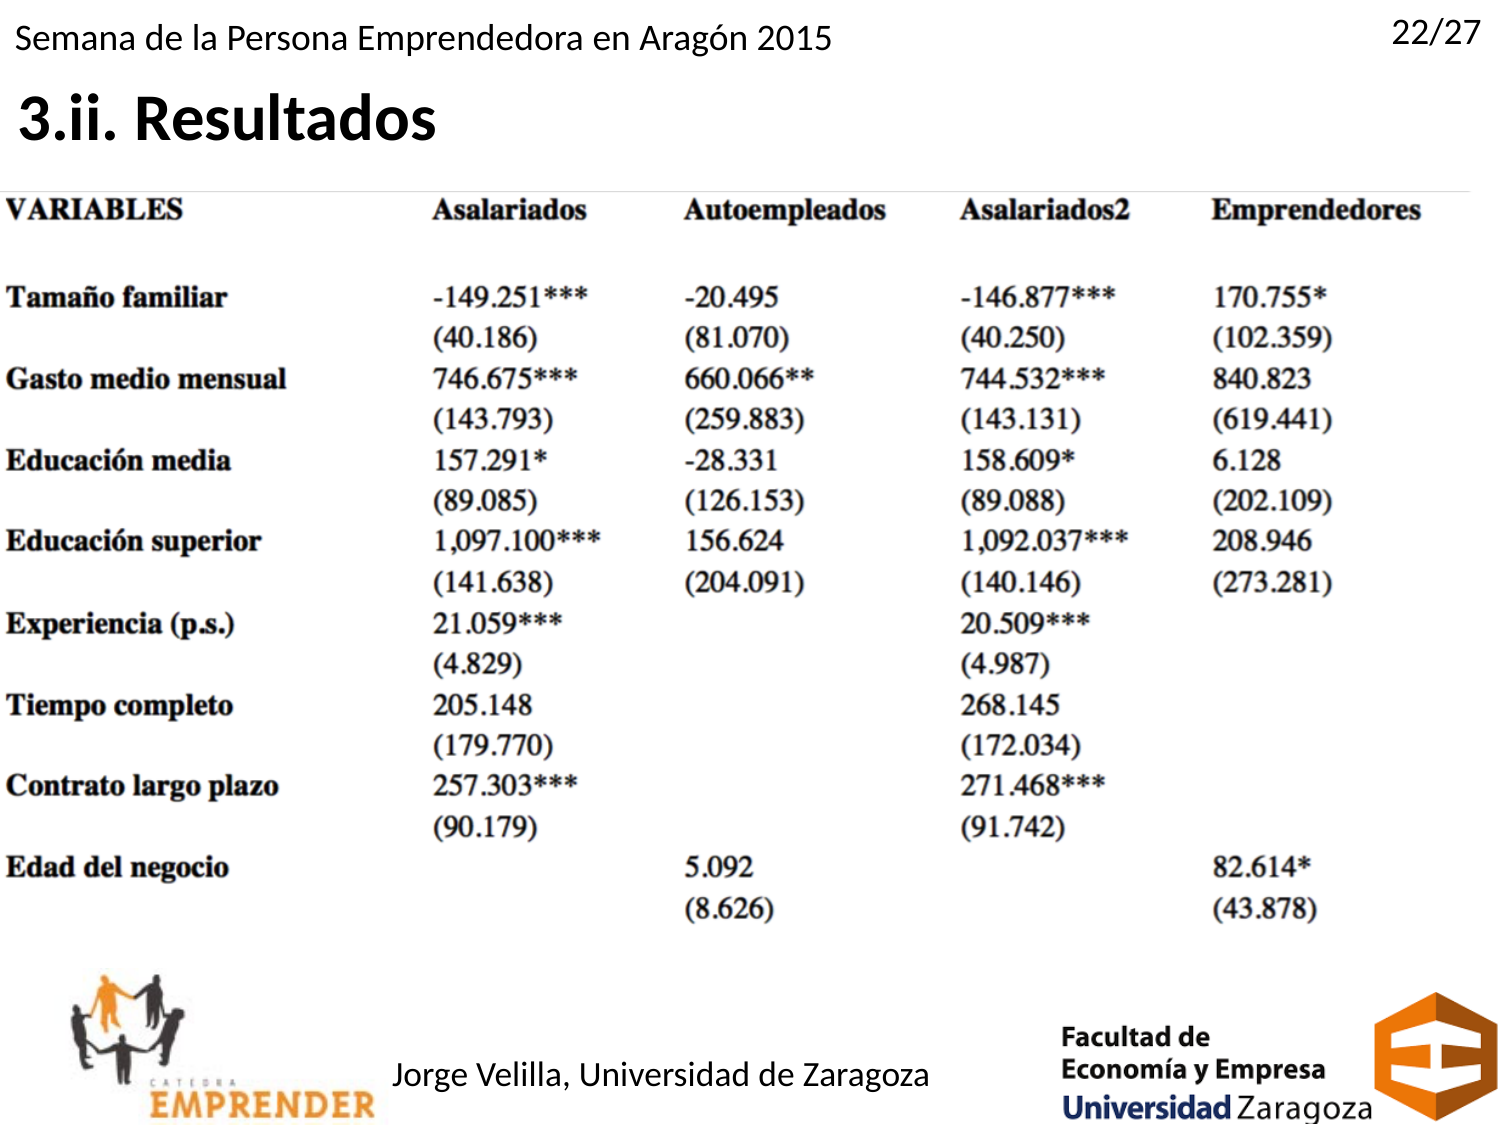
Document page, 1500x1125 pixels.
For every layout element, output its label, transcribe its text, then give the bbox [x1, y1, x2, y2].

text_box Jorge Velilla, Universidad de Zaragoza [377, 1043, 946, 1101]
text_box 3.ii. Resultados [2, 65, 453, 191]
slide_number <número>/27 [1376, 0, 1500, 57]
picture [0, 191, 1500, 930]
text_box Semana de la Persona Emprendedora en Aragón 2015 [0, 5, 857, 66]
picture [0, 968, 444, 1125]
picture [1050, 992, 1500, 1124]
